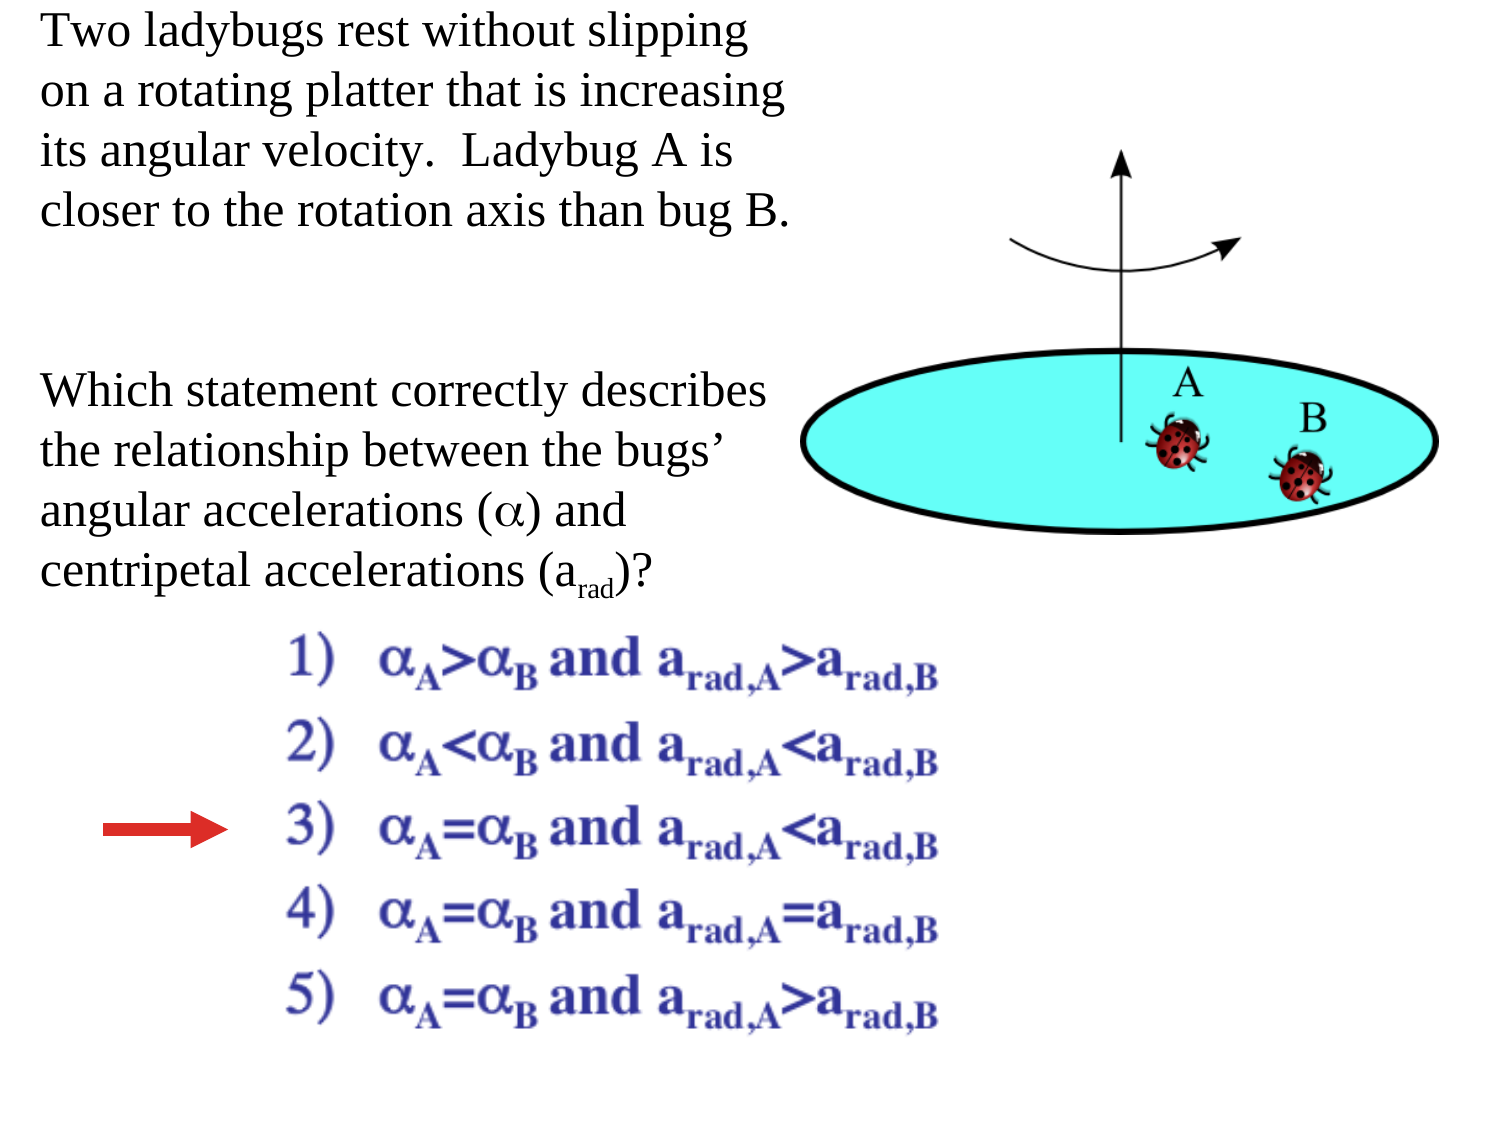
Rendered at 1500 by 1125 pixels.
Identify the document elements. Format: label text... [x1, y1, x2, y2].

title Two ladybugs rest without slipping on a rotating platter that is increasing its angular velocity. Ladybug A is closer to the rotation axis than bug B. Which statement correctly describes the relationship between the bugs’ angular accelerations (α) and centripetal accelerations (arad)? [24, 12, 825, 588]
picture [270, 607, 1237, 1100]
picture [800, 149, 1439, 535]
